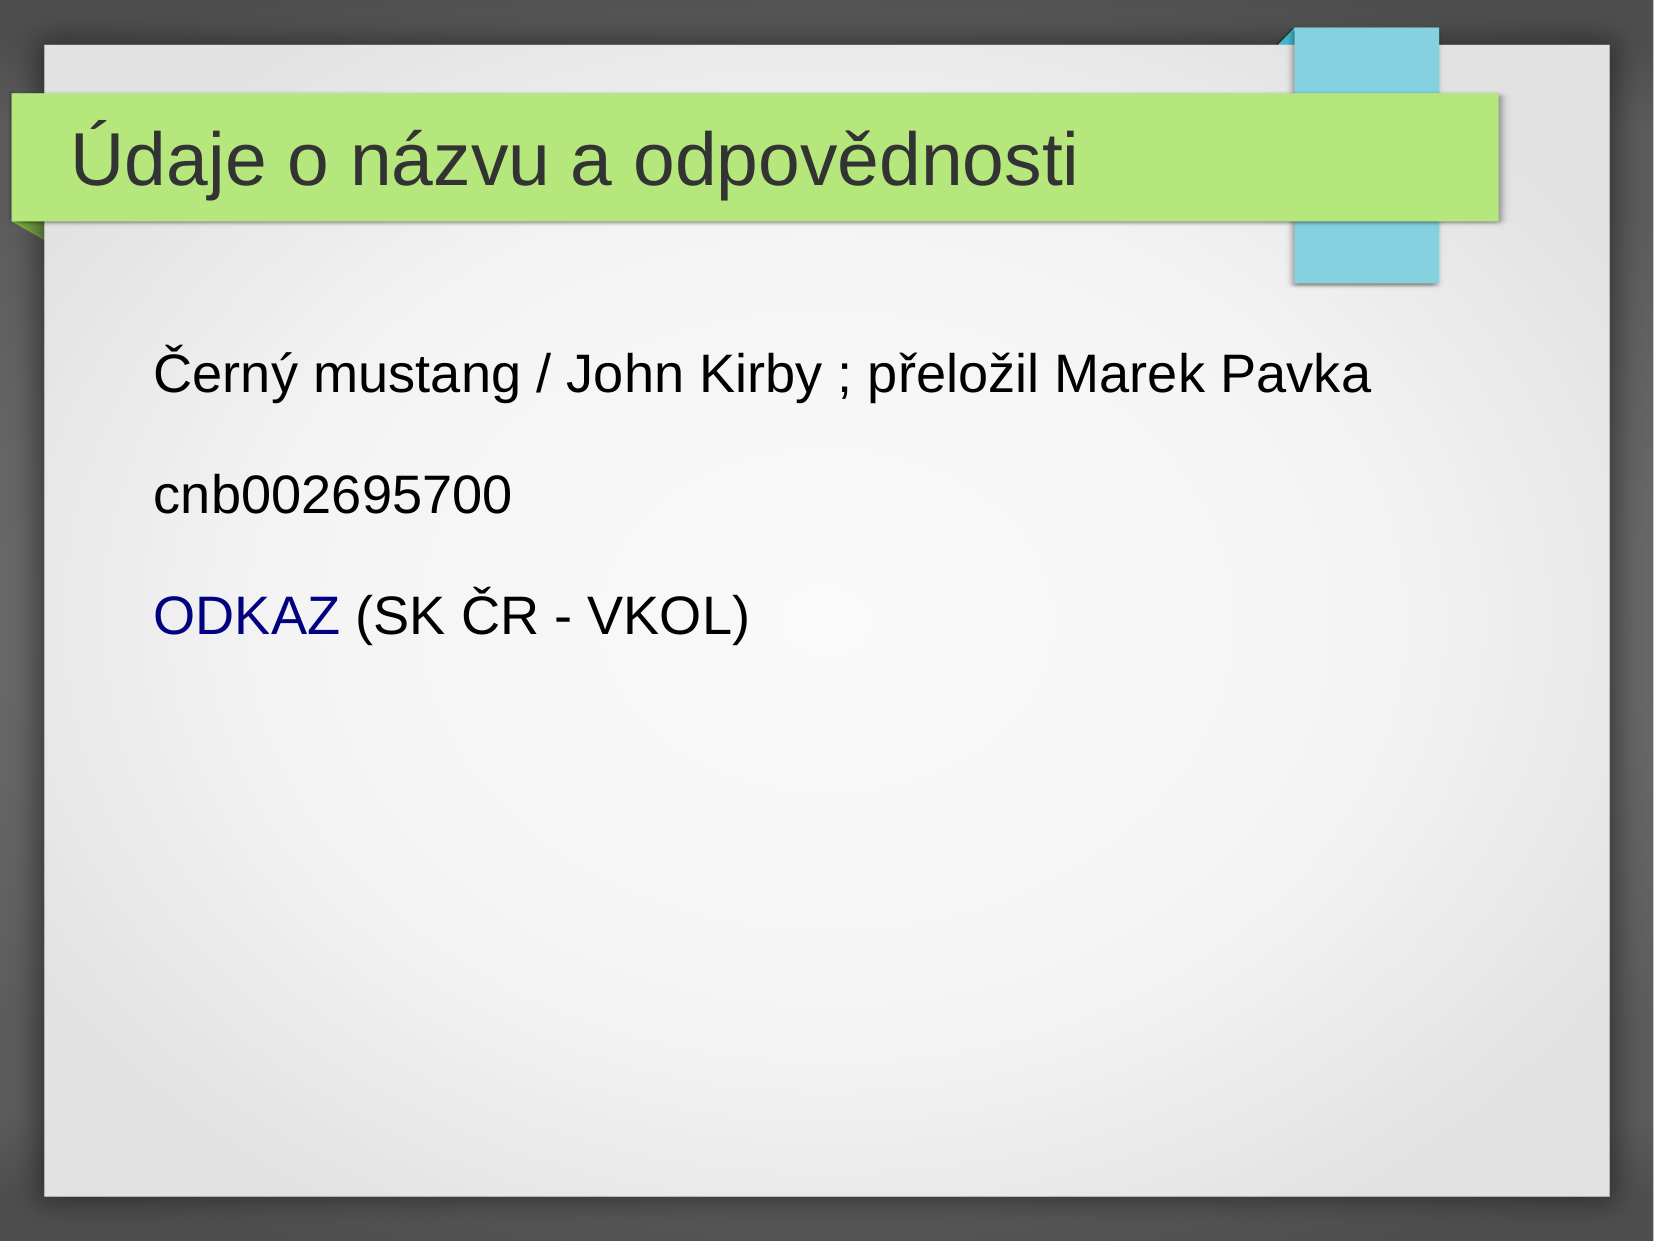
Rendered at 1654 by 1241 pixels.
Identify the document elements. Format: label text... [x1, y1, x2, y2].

picture [0, 0, 1654, 1241]
list Černý mustang / John Kirby ; přeložil Marek Pavka cnb002695700 ODKAZ (SK ČR - VKOL) [82, 343, 1538, 1063]
title Údaje o názvu a odpovědnosti [70, 106, 1229, 213]
